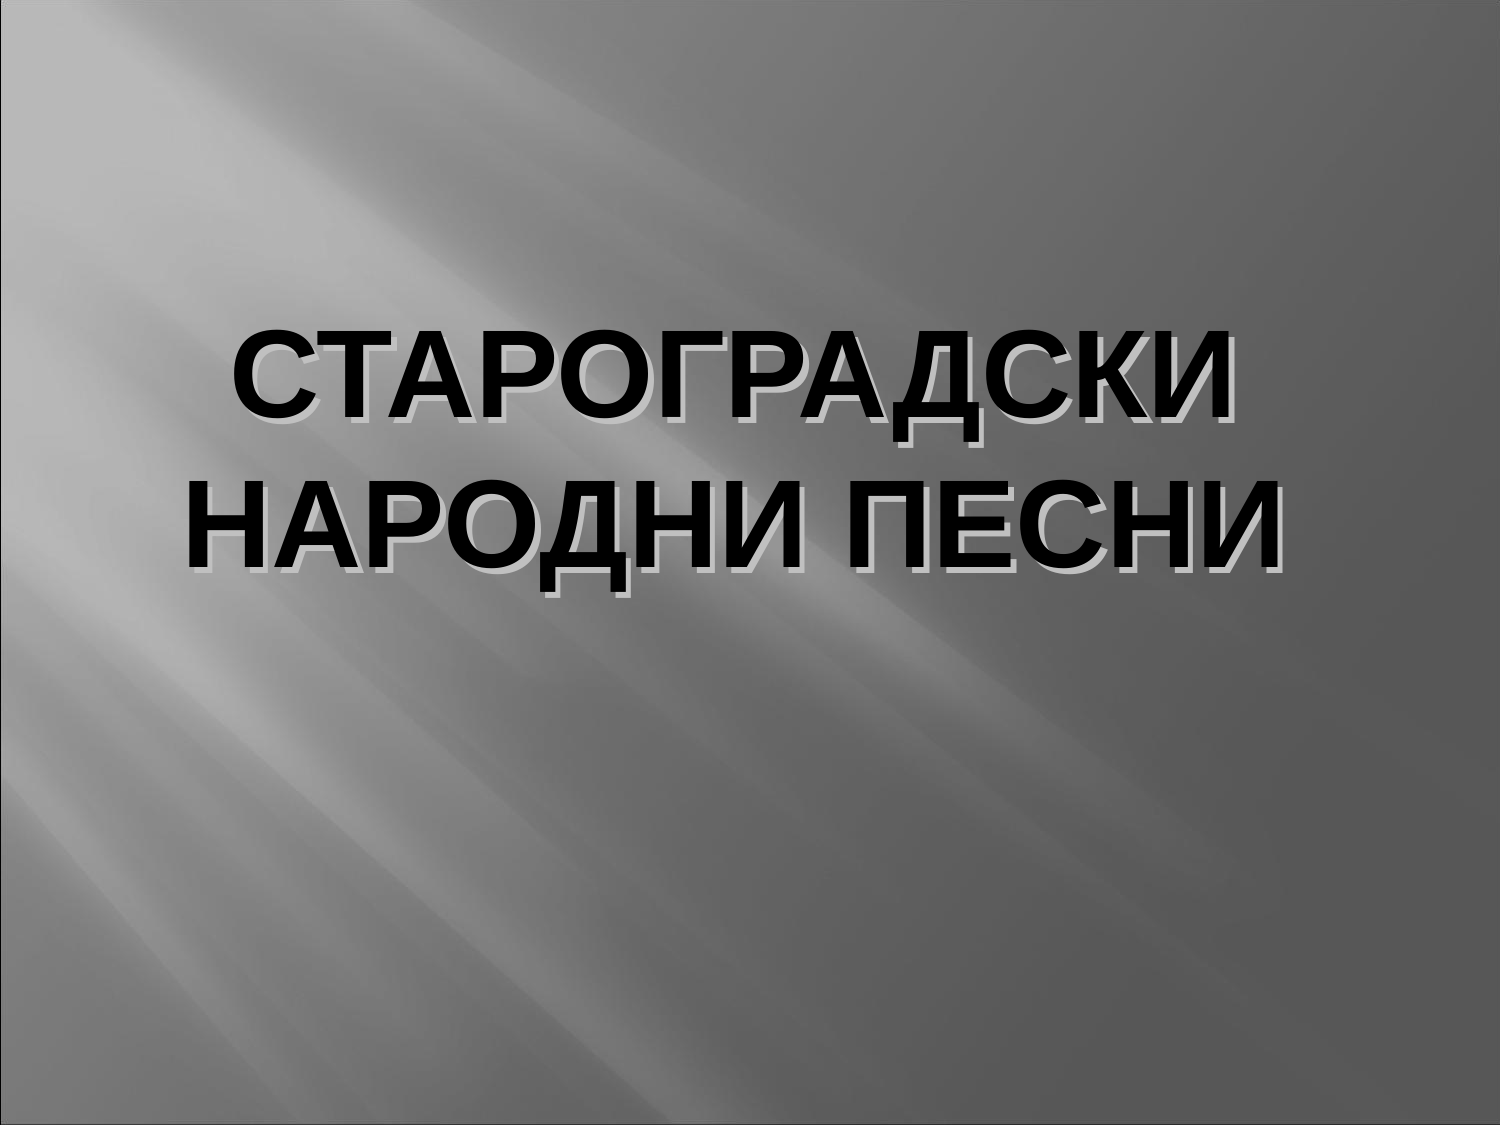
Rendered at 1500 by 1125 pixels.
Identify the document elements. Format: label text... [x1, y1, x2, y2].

title Староградски народни песни [58, 292, 1409, 593]
